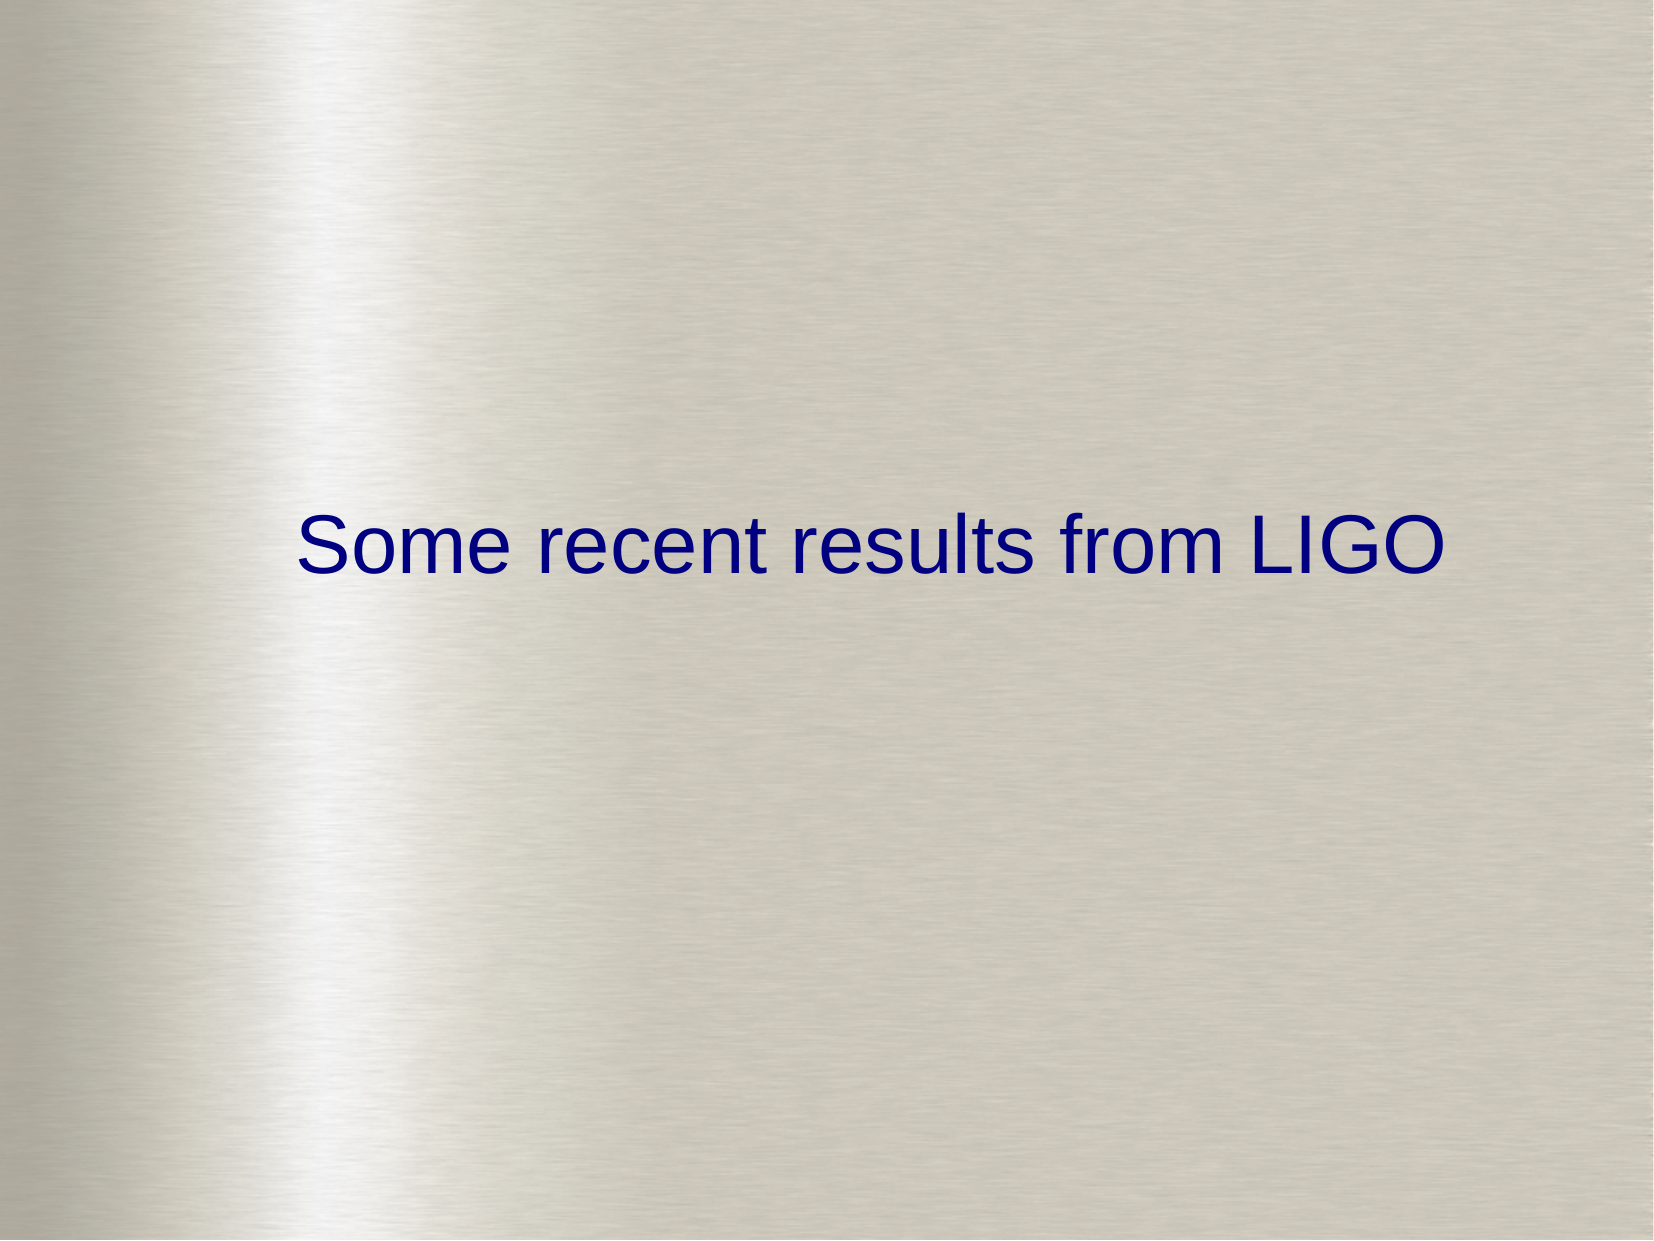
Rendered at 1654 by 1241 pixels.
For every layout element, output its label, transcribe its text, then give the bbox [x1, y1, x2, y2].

text_box Some recent results from LIGO [280, 490, 1464, 599]
picture [0, 0, 1654, 1240]
